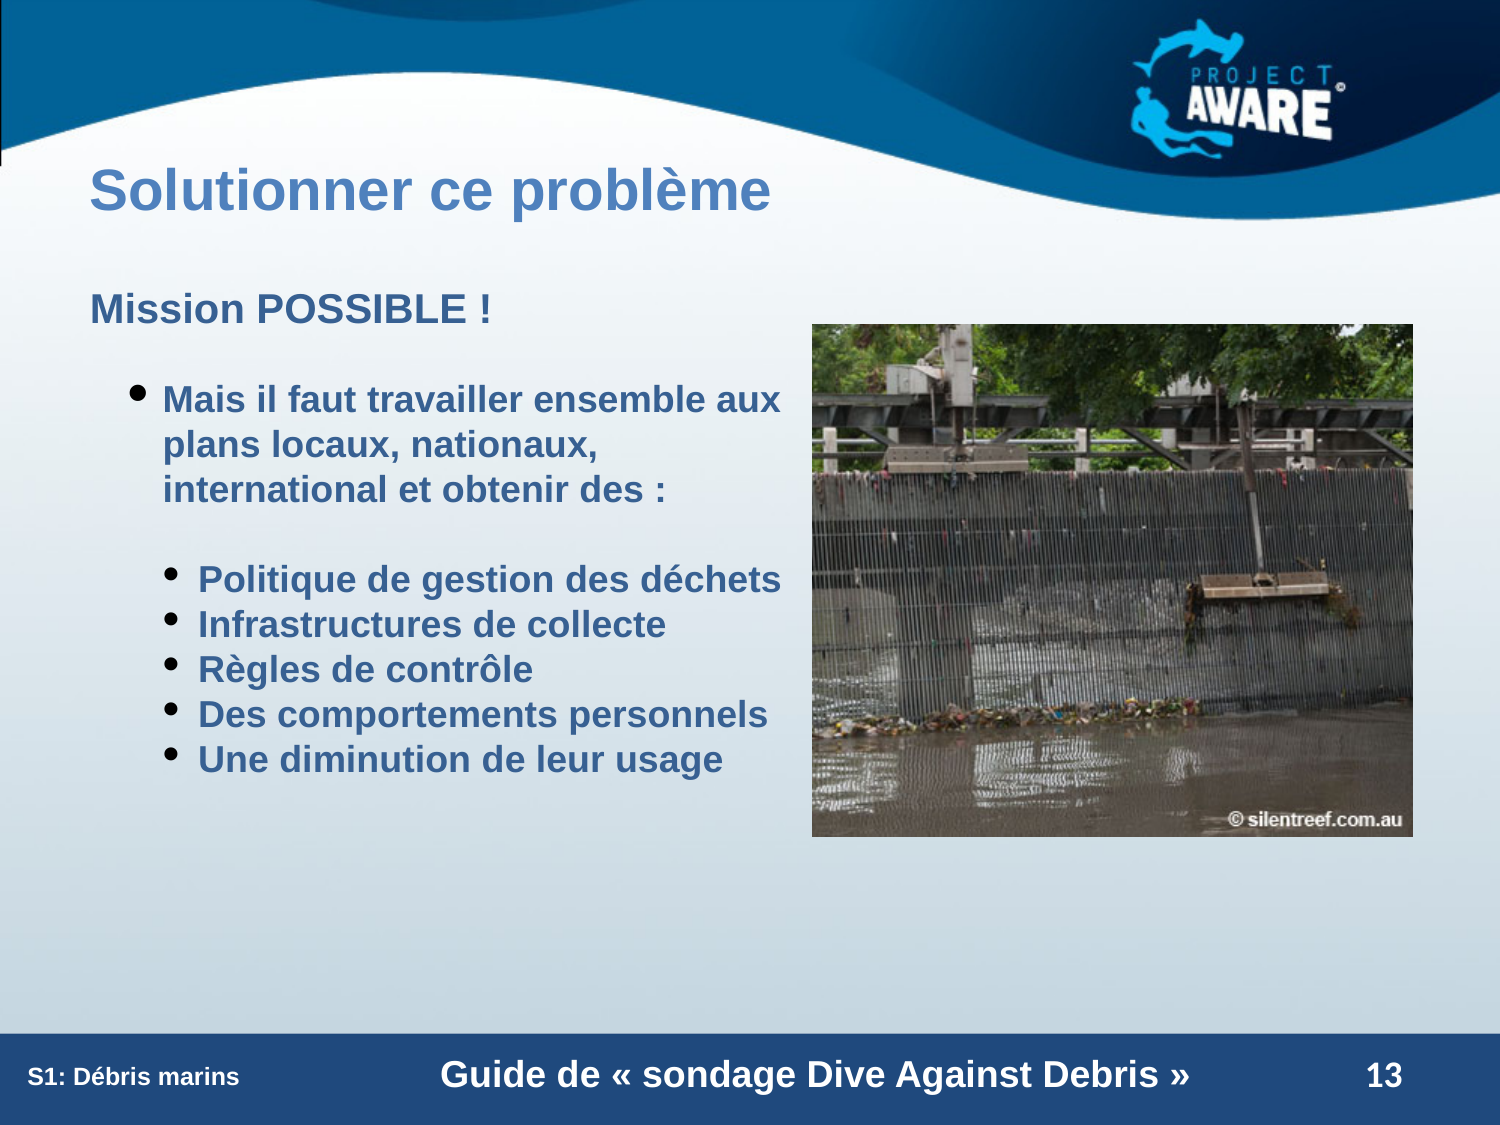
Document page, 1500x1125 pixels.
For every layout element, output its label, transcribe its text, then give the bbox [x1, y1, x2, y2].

text_box Guide de « sondage Dive Against Debris » [425, 1042, 1276, 1103]
text_box Mission POSSIBLE ! [74, 274, 1413, 355]
text_box Solutionner ce problème [74, 145, 1188, 237]
text_box Mais il faut travailler ensemble aux plans locaux, nationaux, international et obtenir des : Politique de gestion des déchets Infrastructures de collecte Règles de contrôle Des comportements personnels Une diminution de leur usage [112, 367, 800, 815]
text_box <numéro> [1350, 1042, 1475, 1103]
picture [0, 0, 1500, 1037]
text_box S1: Débris marins [12, 1052, 425, 1103]
